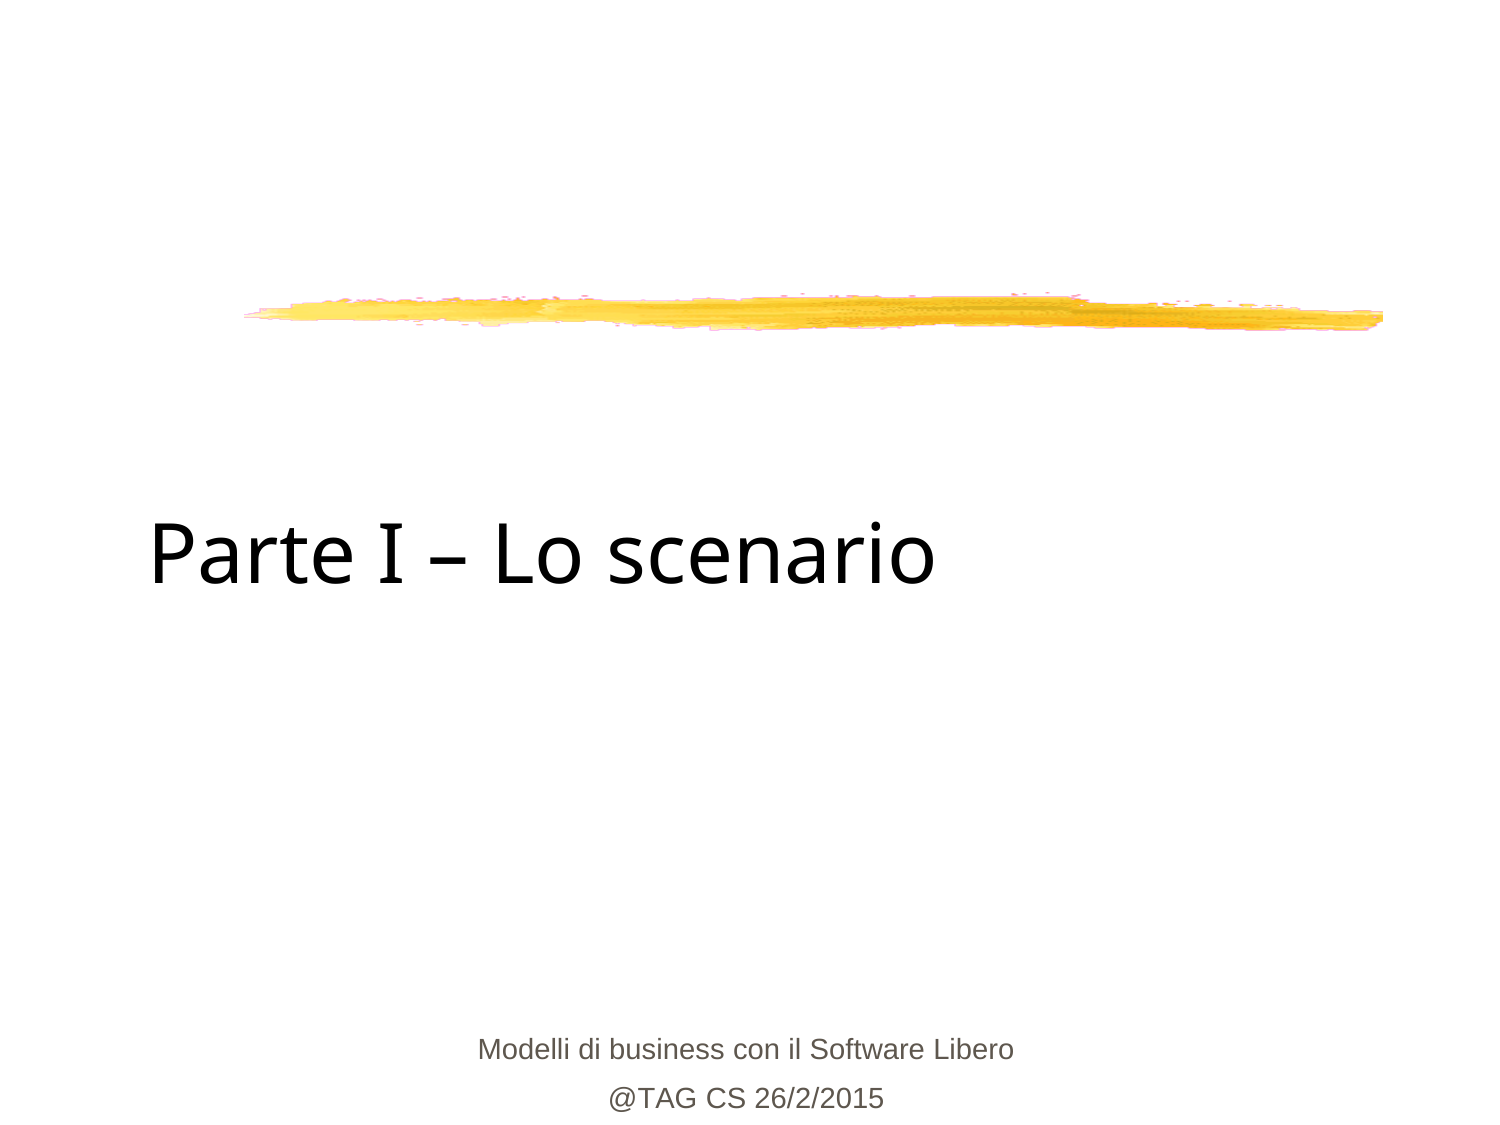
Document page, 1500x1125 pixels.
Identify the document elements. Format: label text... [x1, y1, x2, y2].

title Parte I – Lo scenario [147, 393, 1301, 709]
picture [244, 288, 1383, 339]
